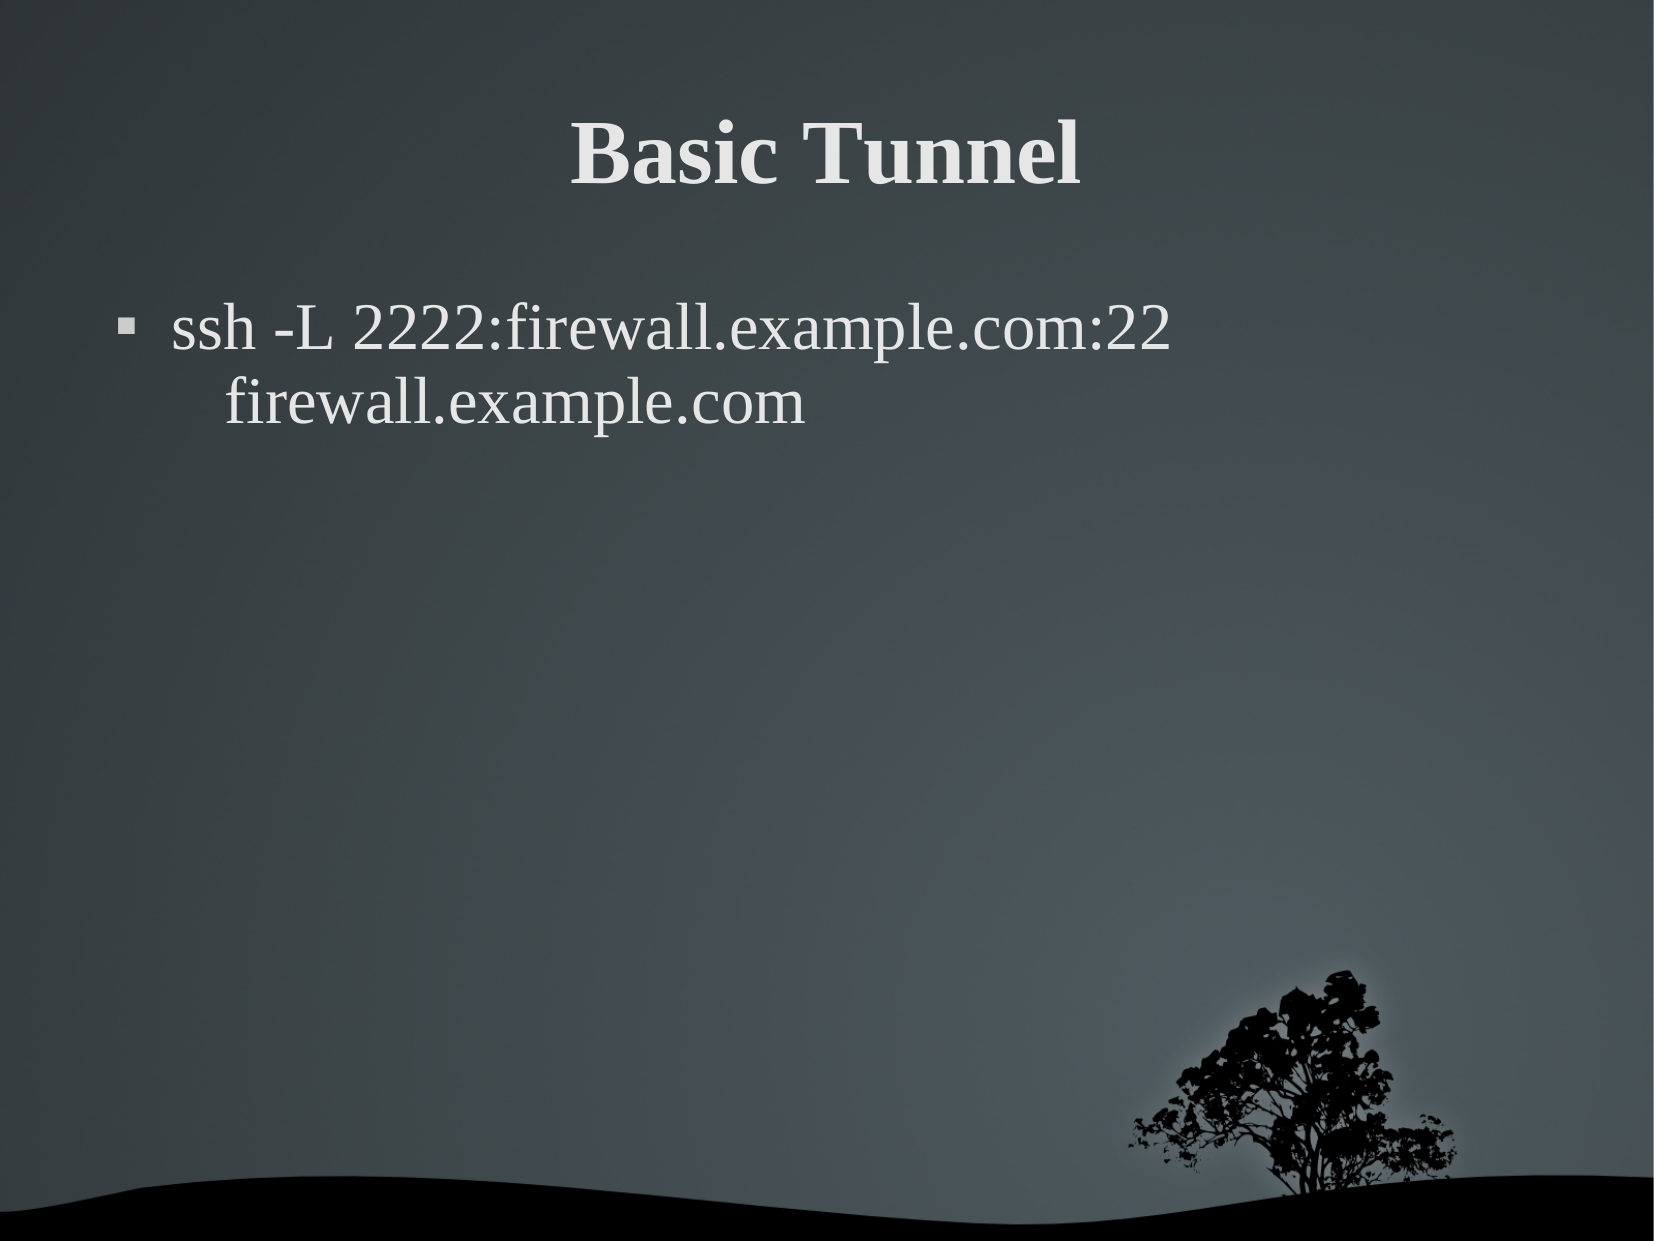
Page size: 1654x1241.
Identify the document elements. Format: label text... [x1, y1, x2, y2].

title Basic Tunnel [82, 56, 1571, 250]
list ssh -L 2222:firewall.example.com:22 firewall.example.com [82, 290, 1571, 1094]
picture [0, 0, 1654, 1241]
